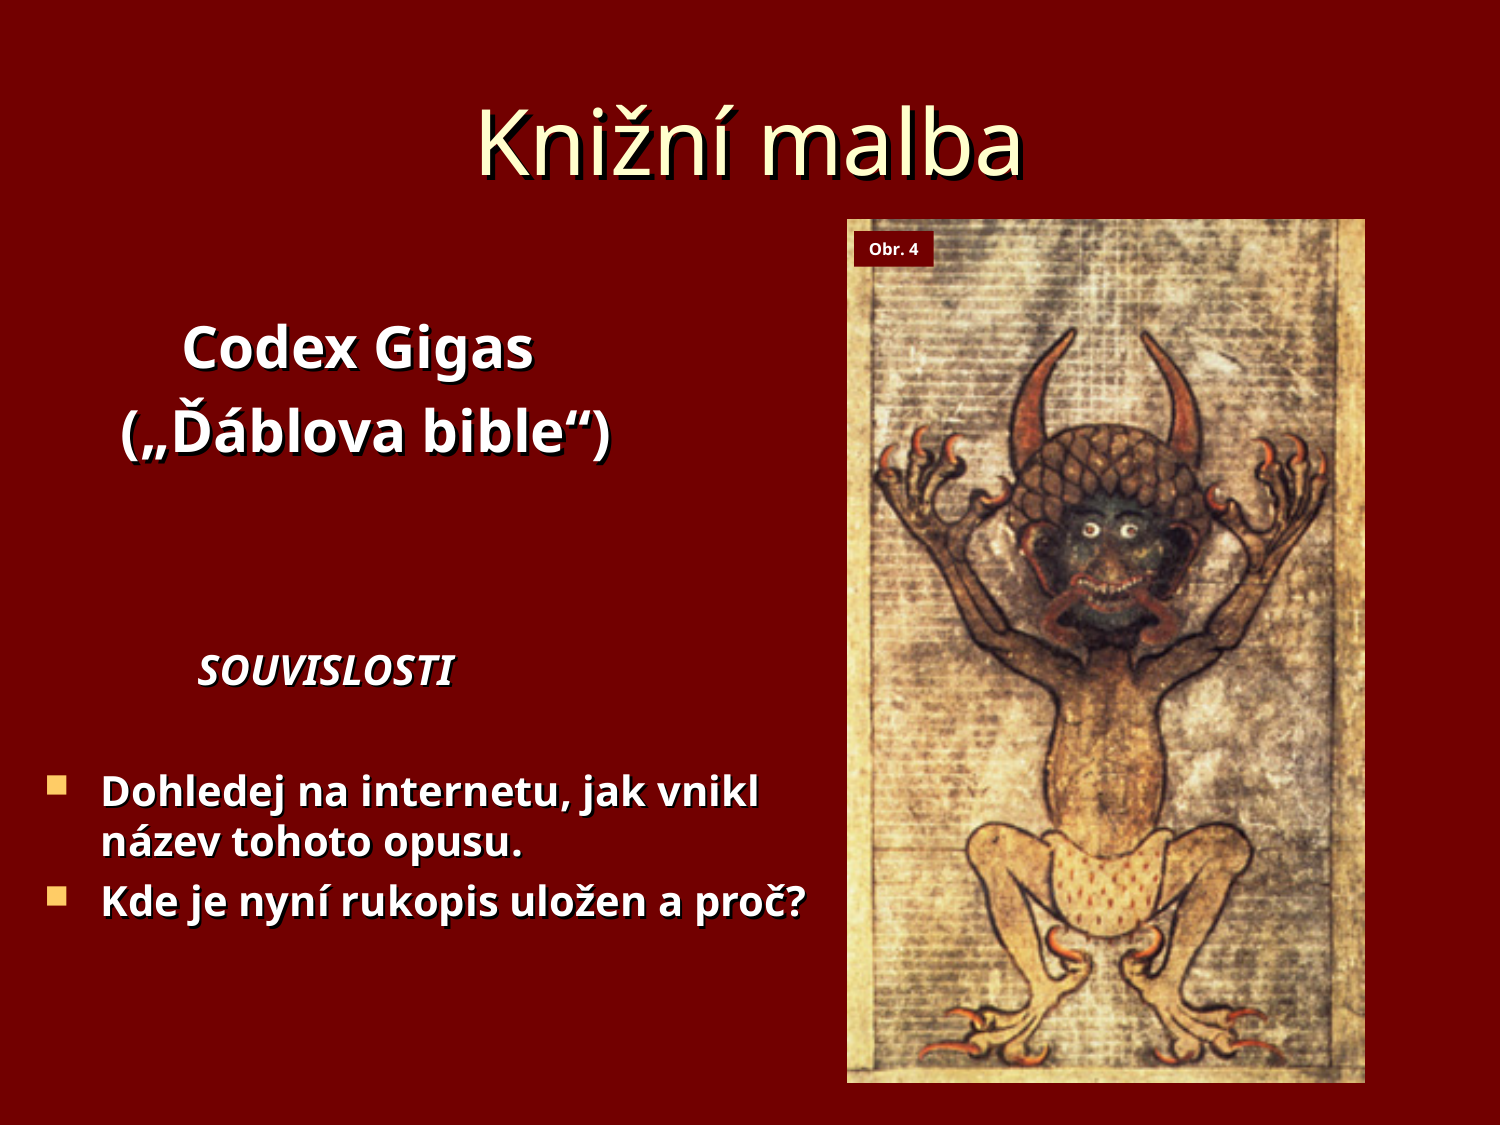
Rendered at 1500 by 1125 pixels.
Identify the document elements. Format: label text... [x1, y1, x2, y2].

text_box [847, 220, 1365, 1083]
text_box Obr. 4 [854, 231, 934, 267]
list Codex Gigas („Ďáblova bible“) SOUVISLOSTI Dohledej na internetu, jak vnikl název tohoto opusu. Kde je nyní rukopis uložen a proč? [29, 302, 845, 1000]
title Knižní malba [75, 45, 1426, 233]
